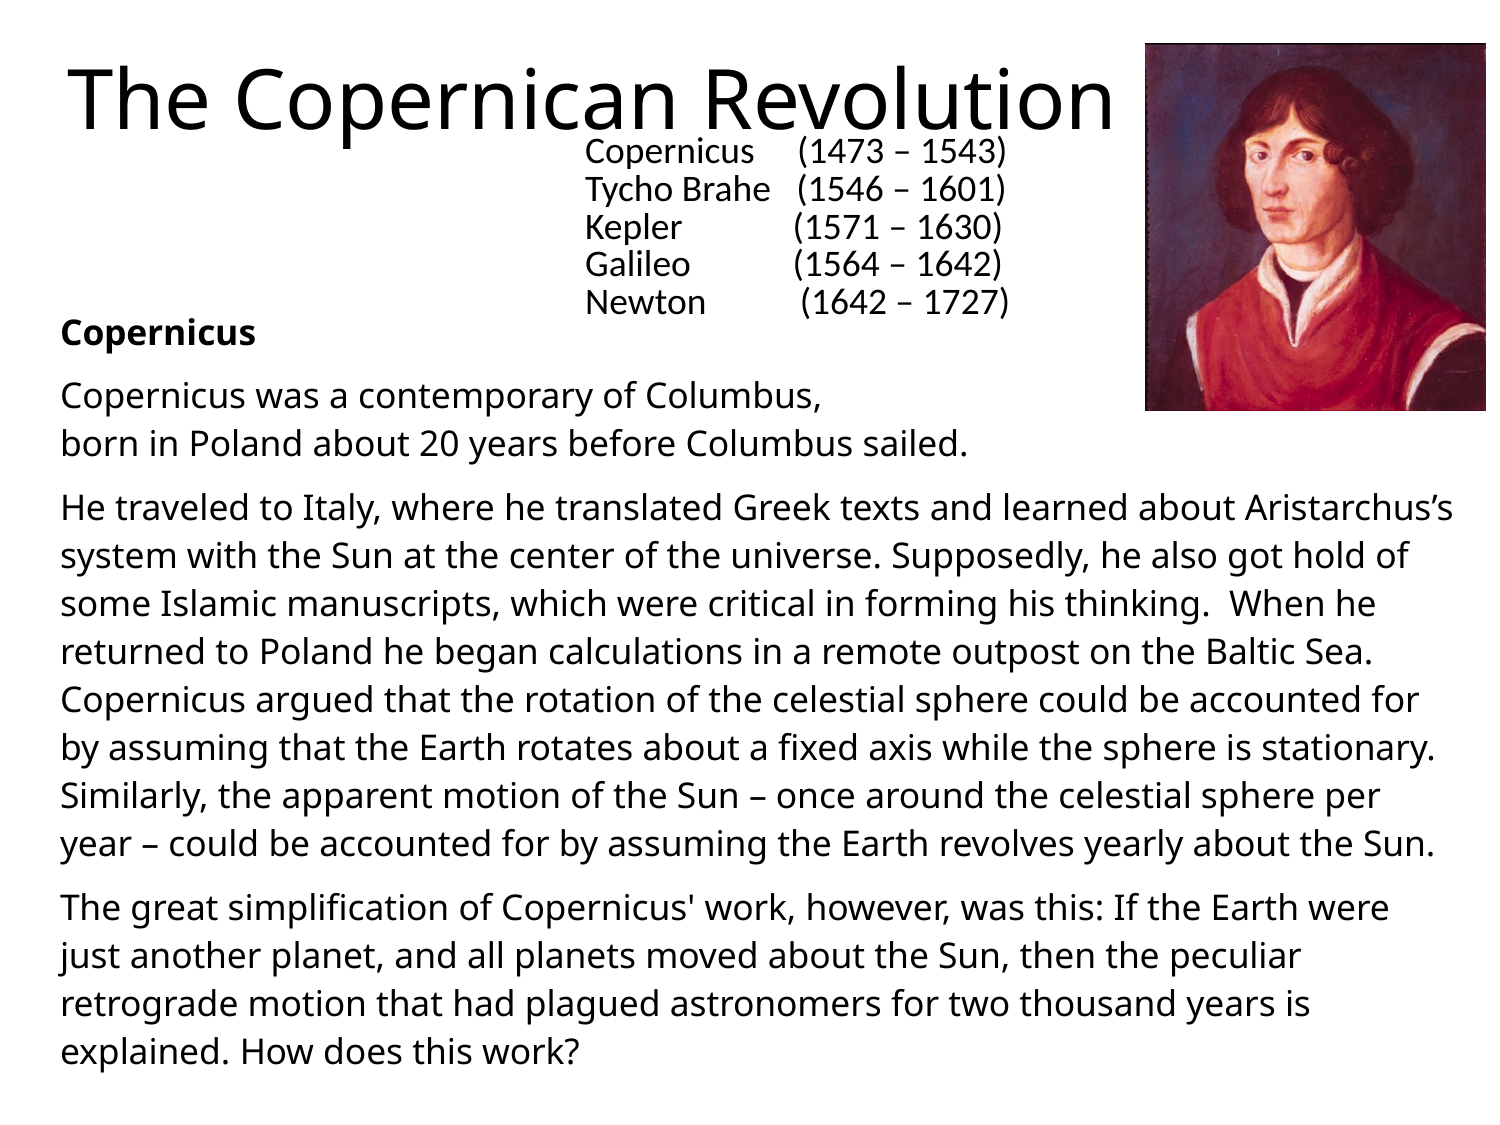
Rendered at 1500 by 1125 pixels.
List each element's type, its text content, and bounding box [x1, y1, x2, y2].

list Copernicus Copernicus was a contemporary of Columbus, born in Poland about 20 years before Columbus sailed. He traveled to Italy, where he translated Greek texts and learned about Aristarchus’s system with the Sun at the center of the universe. Supposedly, he also got hold of some Islamic manuscripts, which were critical in forming his thinking. When he returned to Poland he began calculations in a remote outpost on the Baltic Sea. Copernicus argued that the rotation of the celestial sphere could be accounted for by assuming that the Earth rotates about a fixed axis while the sphere is stationary. Similarly, the apparent motion of the Sun – once around the celestial sphere per year – could be accounted for by assuming the Earth revolves yearly about the Sun. The great simplification of Copernicus' work, however, was this: If the Earth were just another planet, and all planets moved about the Sun, then the peculiar retrograde motion that had plagued astronomers for two thousand years is explained. How does this work? [60, 179, 1456, 1096]
text_box Copernicus (1473 – 1543) Tycho Brahe (1546 – 1601) Kepler (1571 – 1630) Galileo (1564 – 1642) Newton (1642 – 1727) [570, 128, 1145, 361]
title The Copernican Revolution [60, 44, 1126, 150]
picture [1145, 43, 1486, 411]
